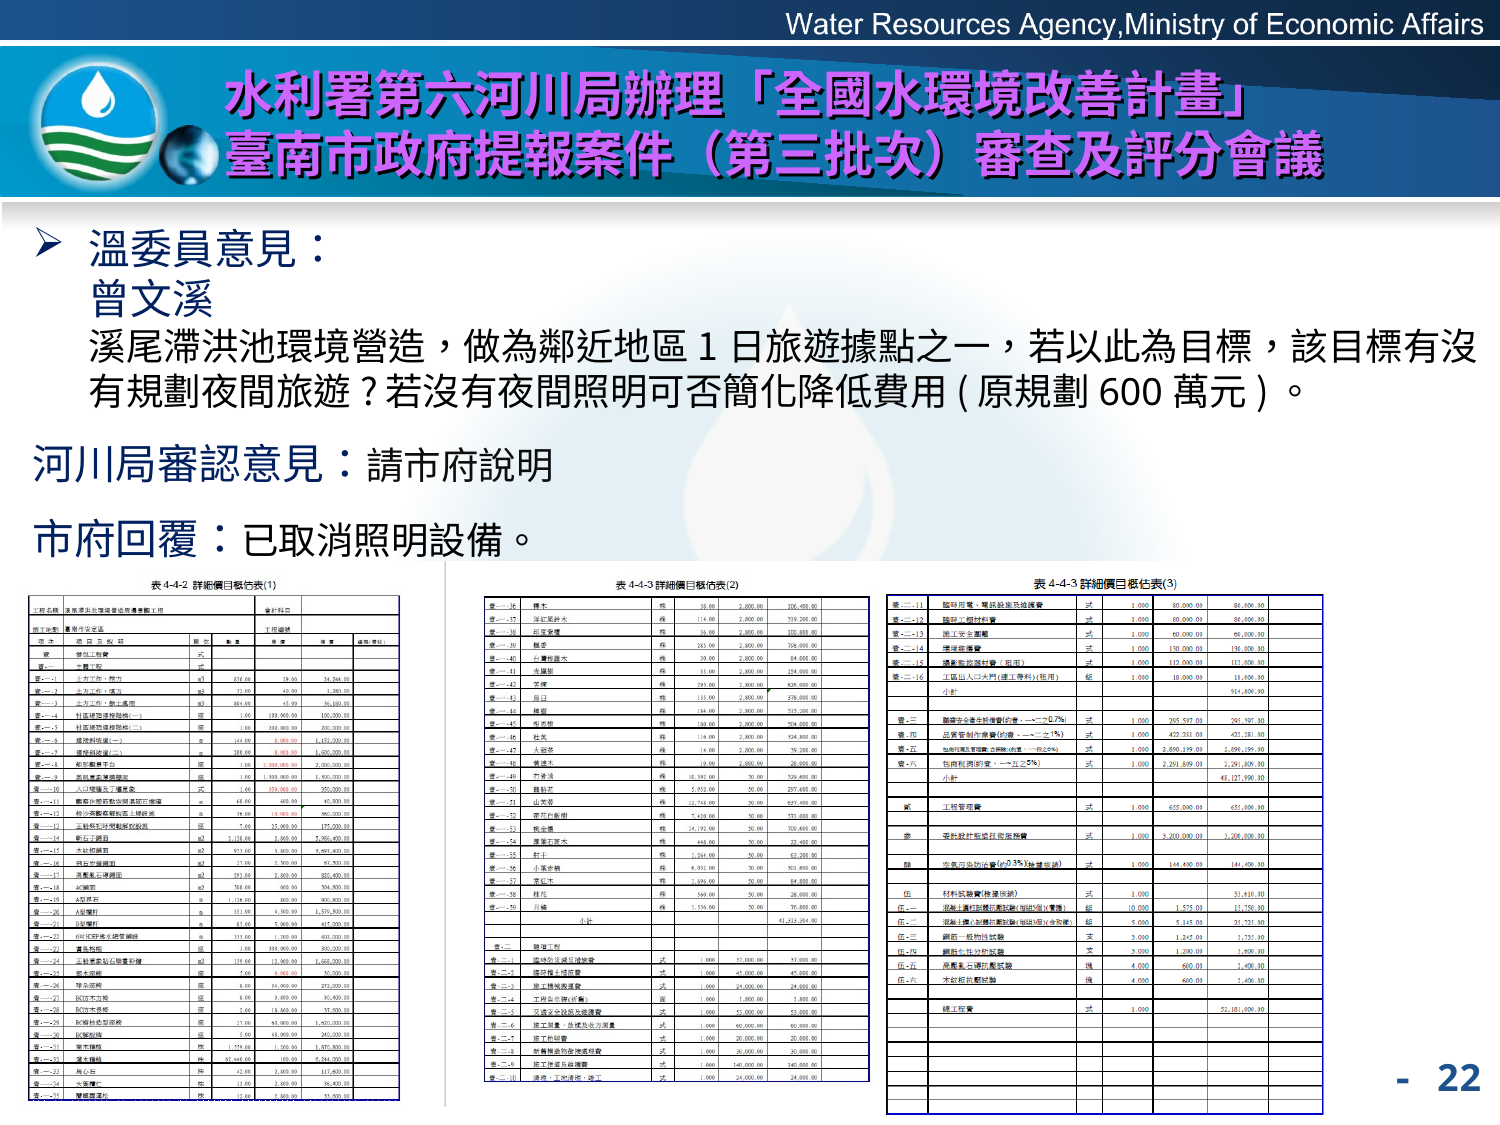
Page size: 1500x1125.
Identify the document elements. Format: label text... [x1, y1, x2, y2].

text_box 水利署第六河川局辦理「全國水環境改善計畫」 臺南市政府提報案件（第三批次）審查及評分會議 [208, 54, 1500, 171]
picture [30, 55, 214, 192]
text_box 溫委員意見： 曾文溪 溪尾滯洪池環境營造，做為鄰近地區1日旅遊據點之一，若以此為目標，該目標有沒有規劃夜間旅遊?若沒有夜間照明可否簡化降低費用(原規劃600萬元)。 河川局審認意見：請市府說明 市府回覆：已取消照明設備。 [17, 215, 1500, 941]
picture [785, 2, 1484, 42]
picture [21, 561, 1330, 1125]
